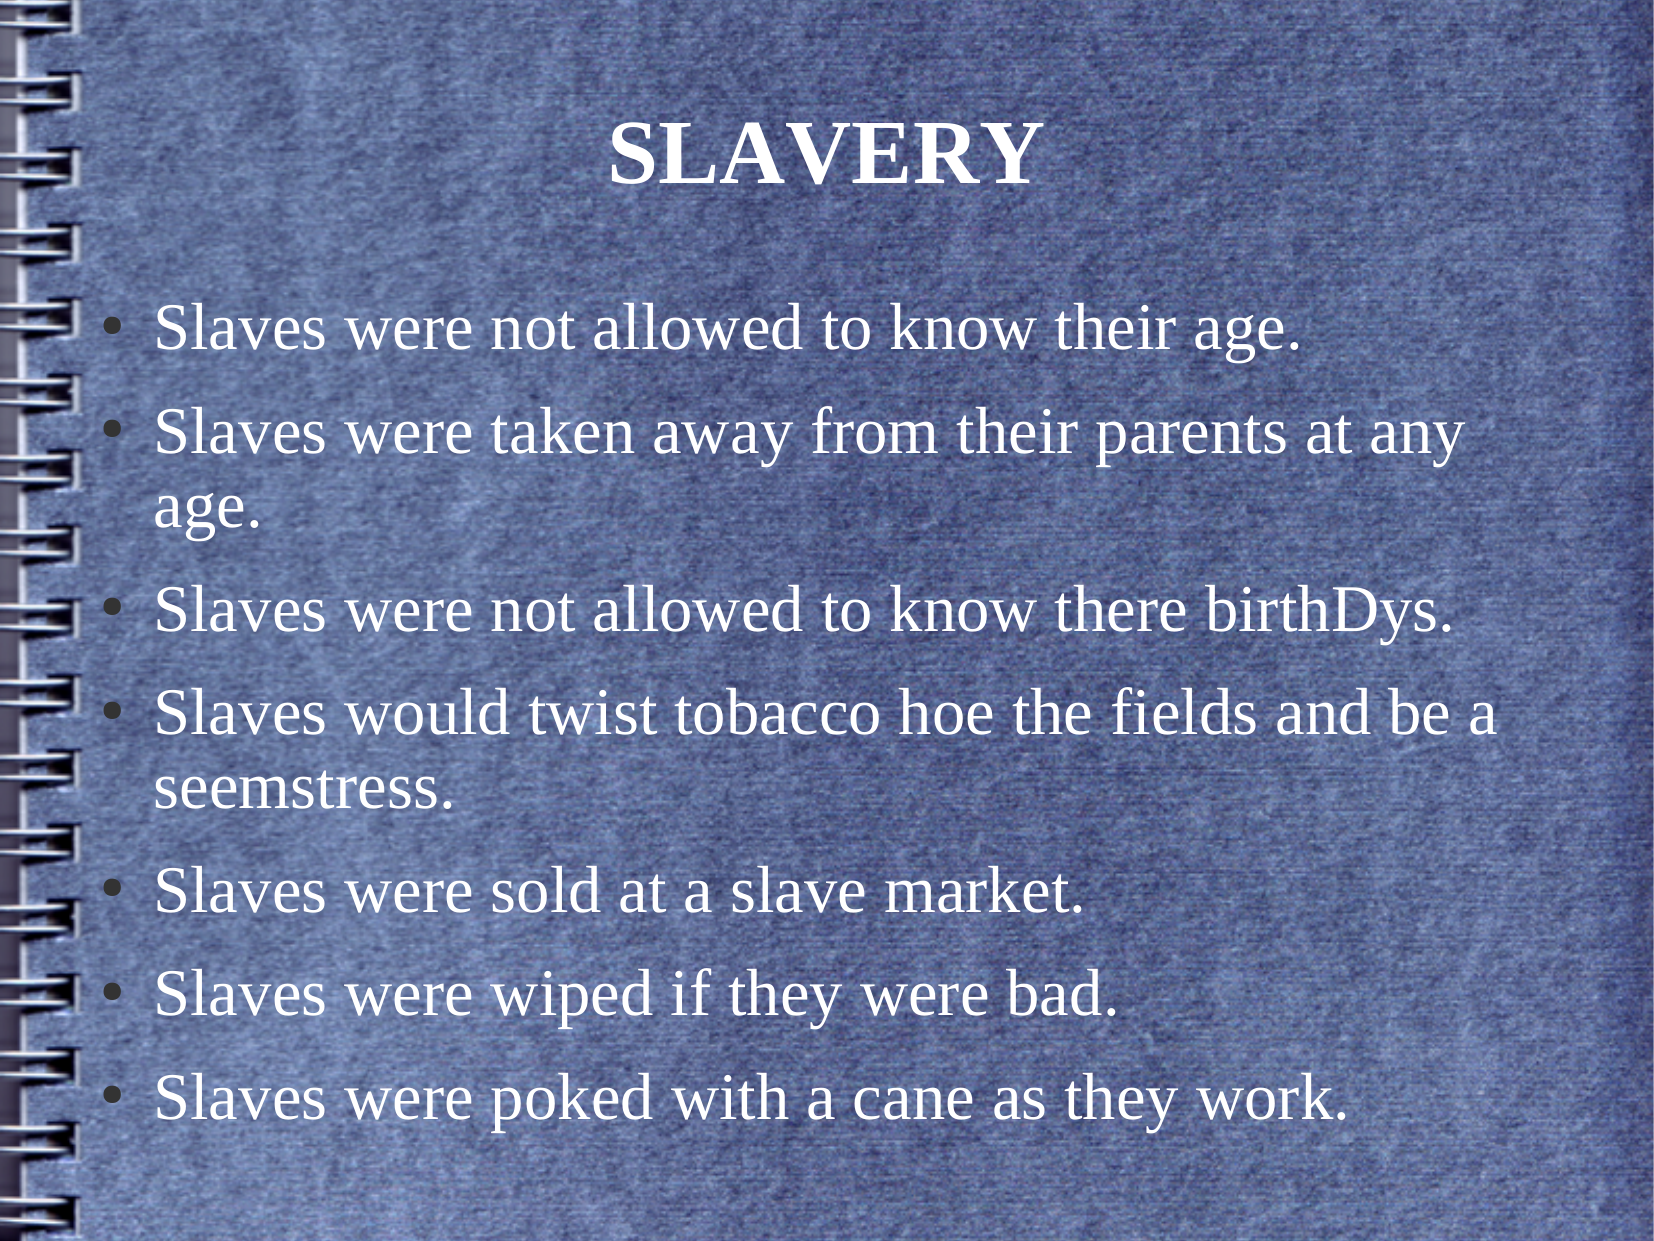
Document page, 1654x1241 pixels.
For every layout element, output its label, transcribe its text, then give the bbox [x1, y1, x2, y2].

list Slaves were not allowed to know their age. Slaves were taken away from their parents at any age. Slaves were not allowed to know there birthDys. Slaves would twist tobacco hoe the fields and be a seemstress. Slaves were sold at a slave market. Slaves were wiped if they were bad. Slaves were poked with a cane as they work. [82, 290, 1571, 1134]
title SLAVERY [82, 49, 1571, 257]
picture [0, 0, 1654, 1241]
